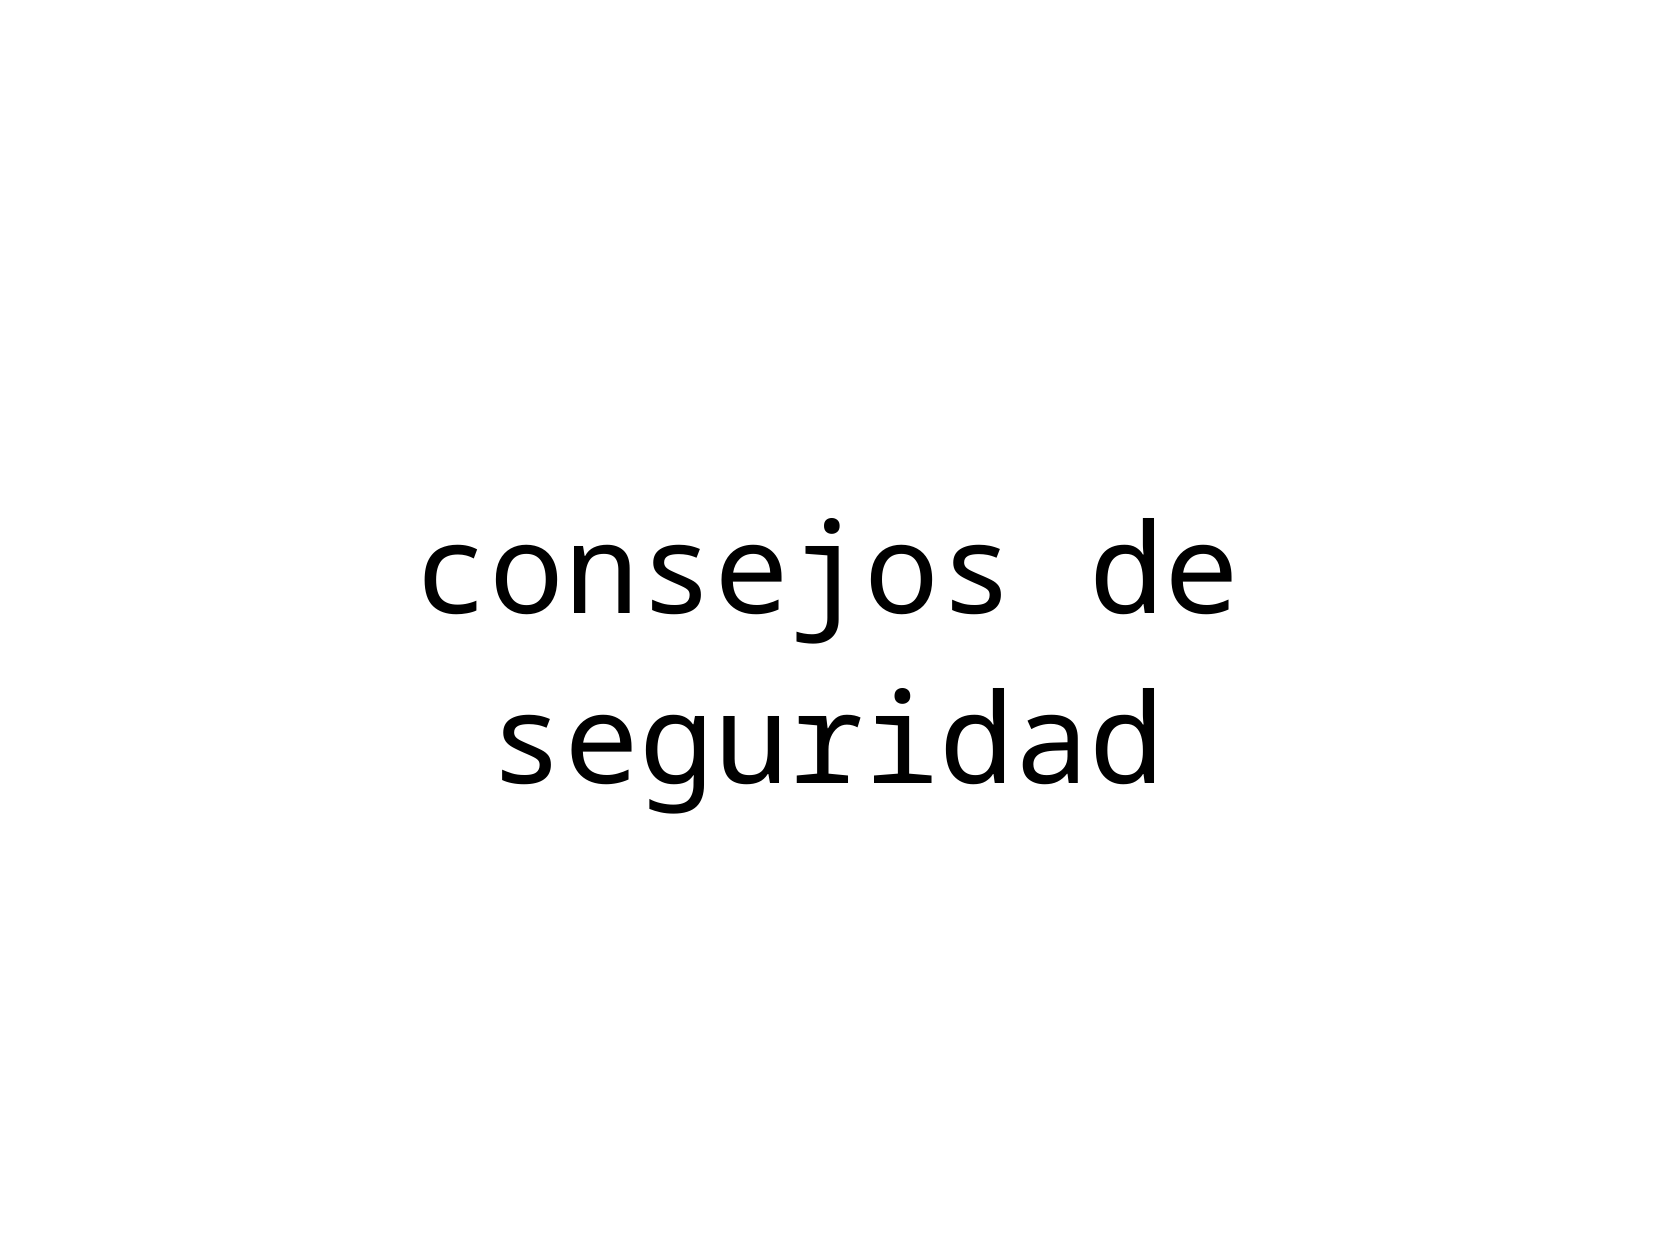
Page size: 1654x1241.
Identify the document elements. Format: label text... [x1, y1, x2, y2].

subtitle consejos de seguridad [82, 290, 1571, 1010]
